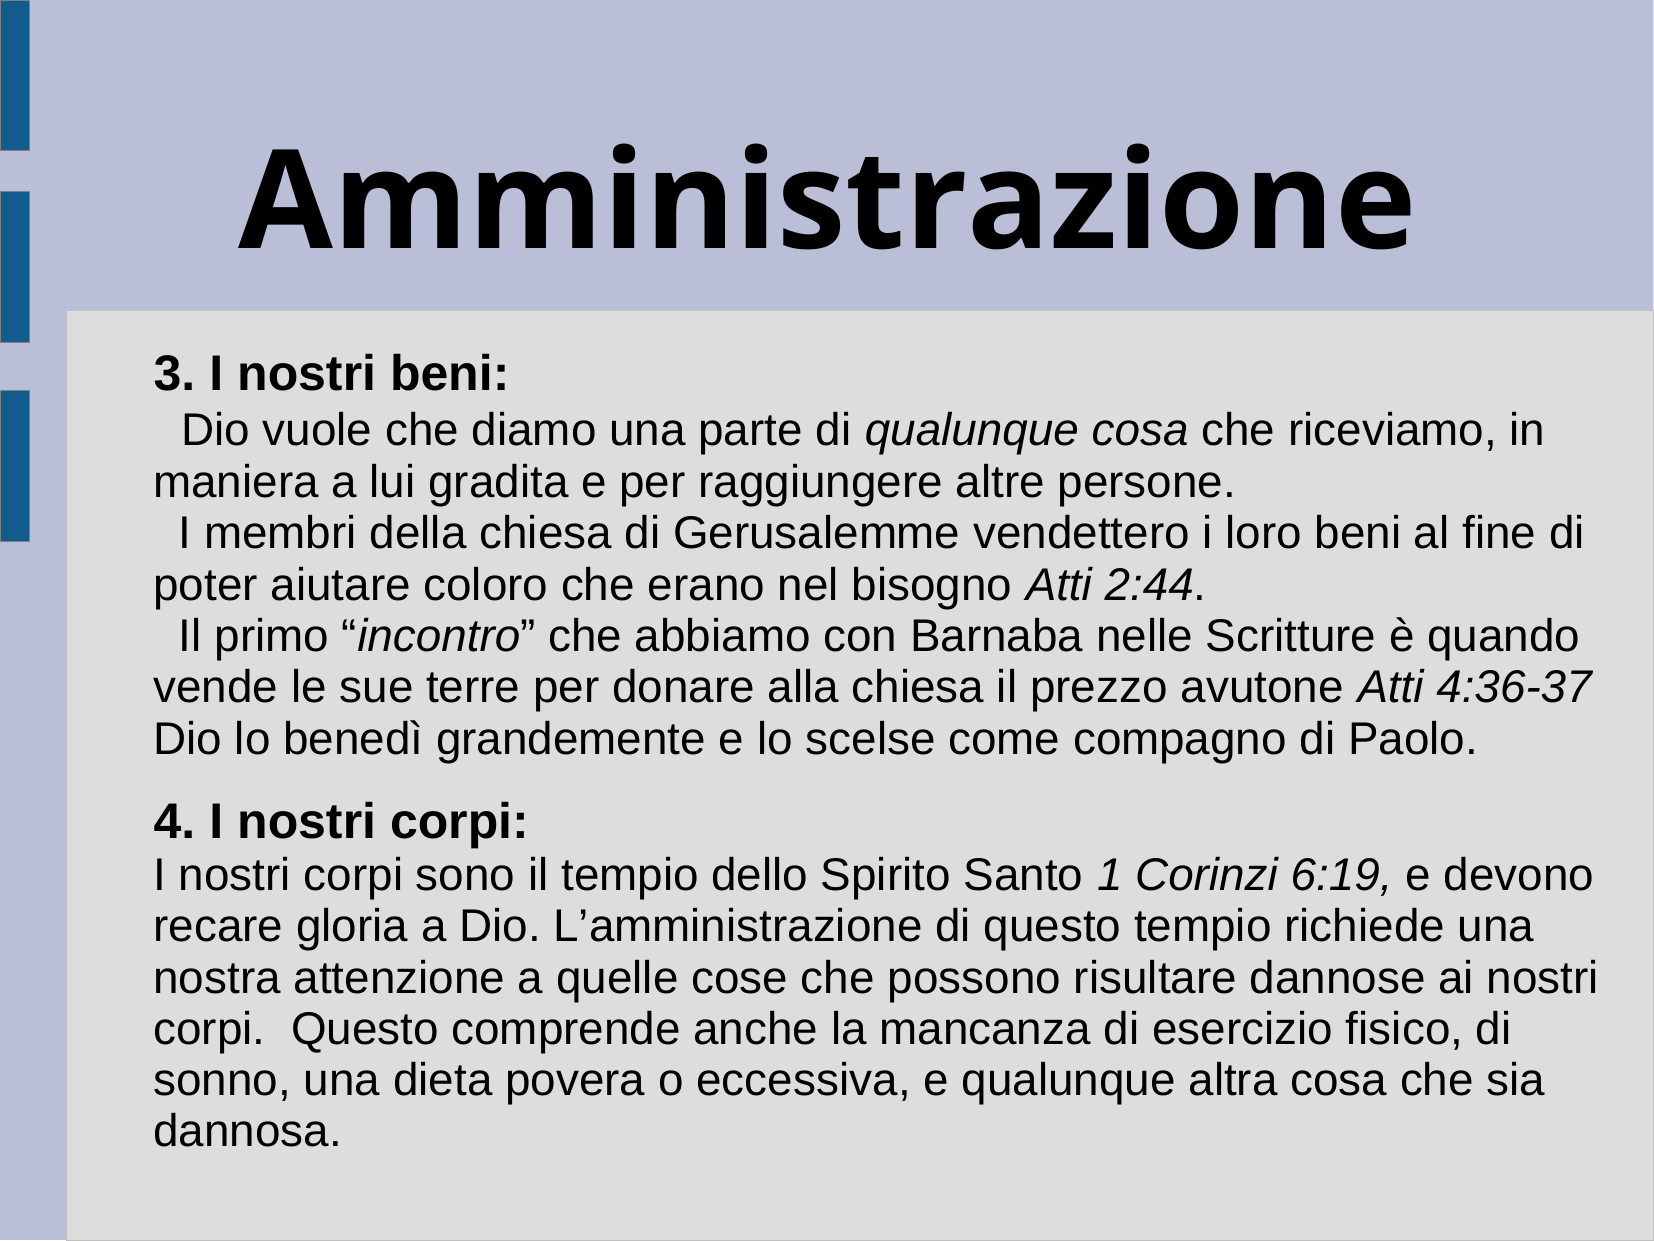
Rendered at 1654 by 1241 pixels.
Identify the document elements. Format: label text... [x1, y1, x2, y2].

title Amministrazione [121, 83, 1534, 306]
list 3. I nostri beni: Dio vuole che diamo una parte di qualunque cosa che riceviamo, in maniera a lui gradita e per raggiungere altre persone. I membri della chiesa di Gerusalemme vendettero i loro beni al fine di poter aiutare coloro che erano nel bisogno Atti 2:44. Il primo “incontro” che abbiamo con Barnaba nelle Scritture è quando vende le sue terre per donare alla chiesa il prezzo avutone Atti 4:36-37 Dio lo benedì grandemente e lo scelse come compagno di Paolo. 4. I nostri corpi: I nostri corpi sono il tempio dello Spirito Santo 1 Corinzi 6:19, e devono recare gloria a Dio. L’amministrazione di questo tempio richiede una nostra attenzione a quelle cose che possono risultare dannose ai nostri corpi. Questo comprende anche la mancanza di esercizio fisico, di sonno, una dieta povera o eccessiva, e qualunque altra cosa che sia dannosa. [82, 344, 1619, 1229]
